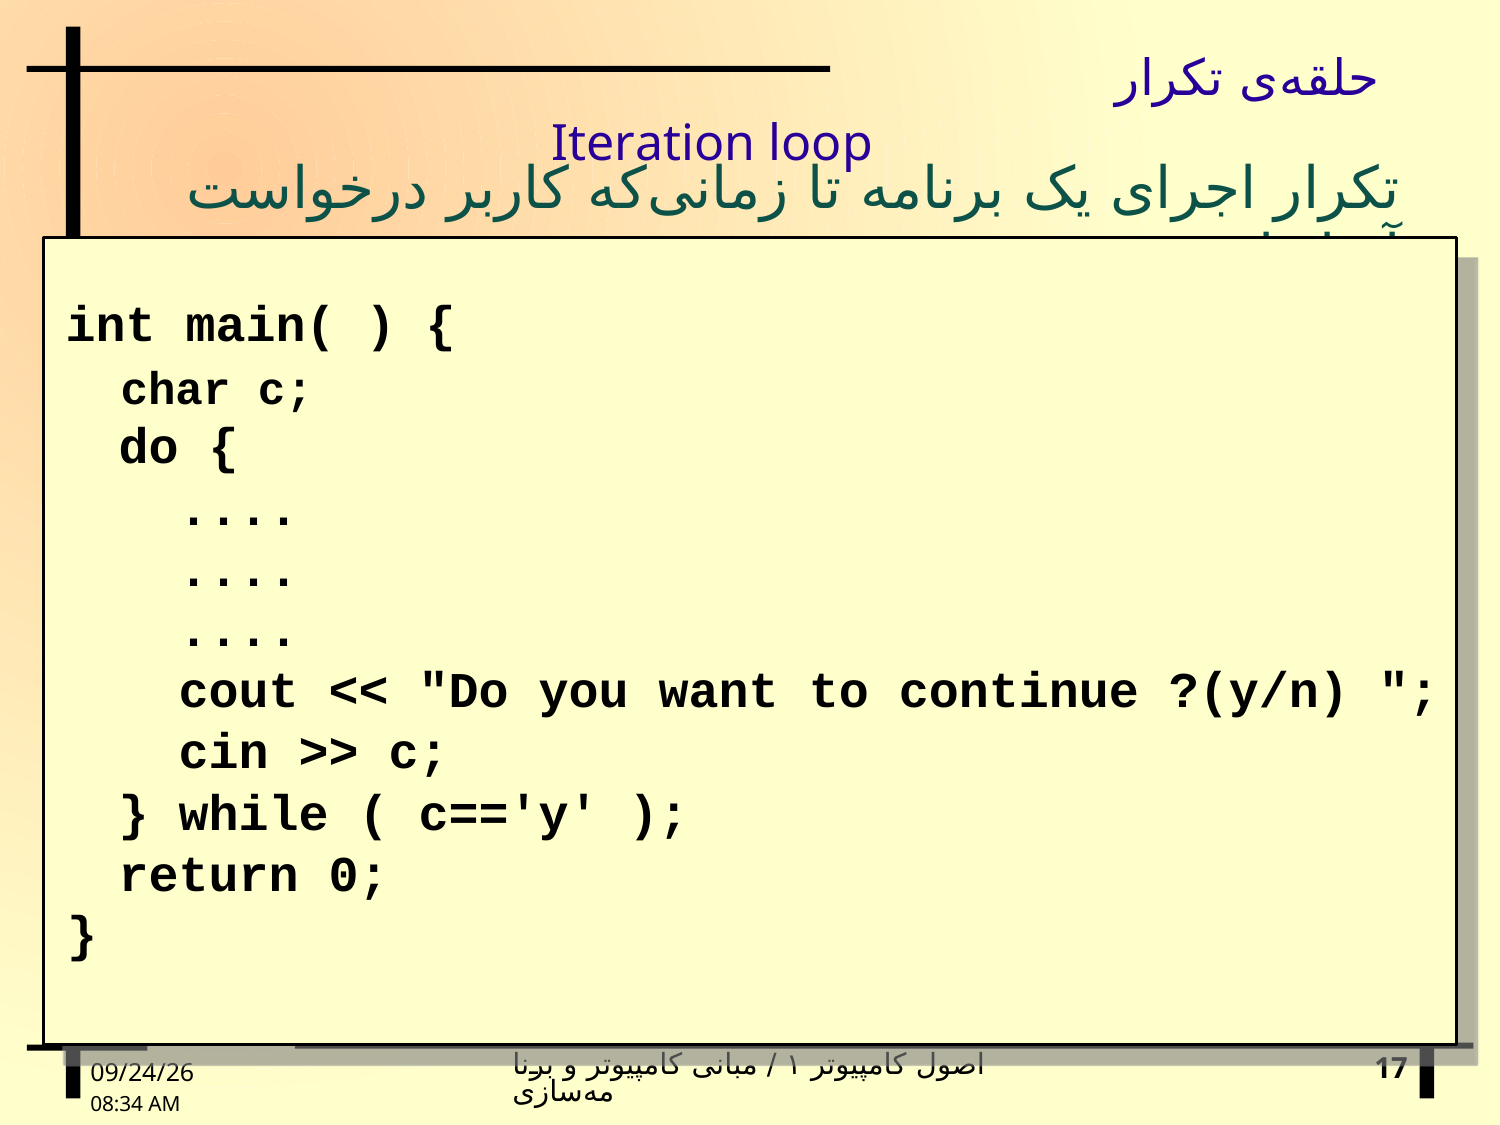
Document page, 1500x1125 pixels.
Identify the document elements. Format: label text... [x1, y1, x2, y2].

title حلقه‌ی تکرار Iteration loop [103, 52, 1385, 172]
list تکرار اجرای یک برنامه تا زمانی‌که کاربر درخواست آنرا دارد. [141, 154, 1454, 236]
list int main( ) { char c; do { .... .... .... cout << "Do you want to continue ?(y/n) "; cin >> c; } while ( c=='y' ); return 0; } [43, 237, 1457, 1045]
